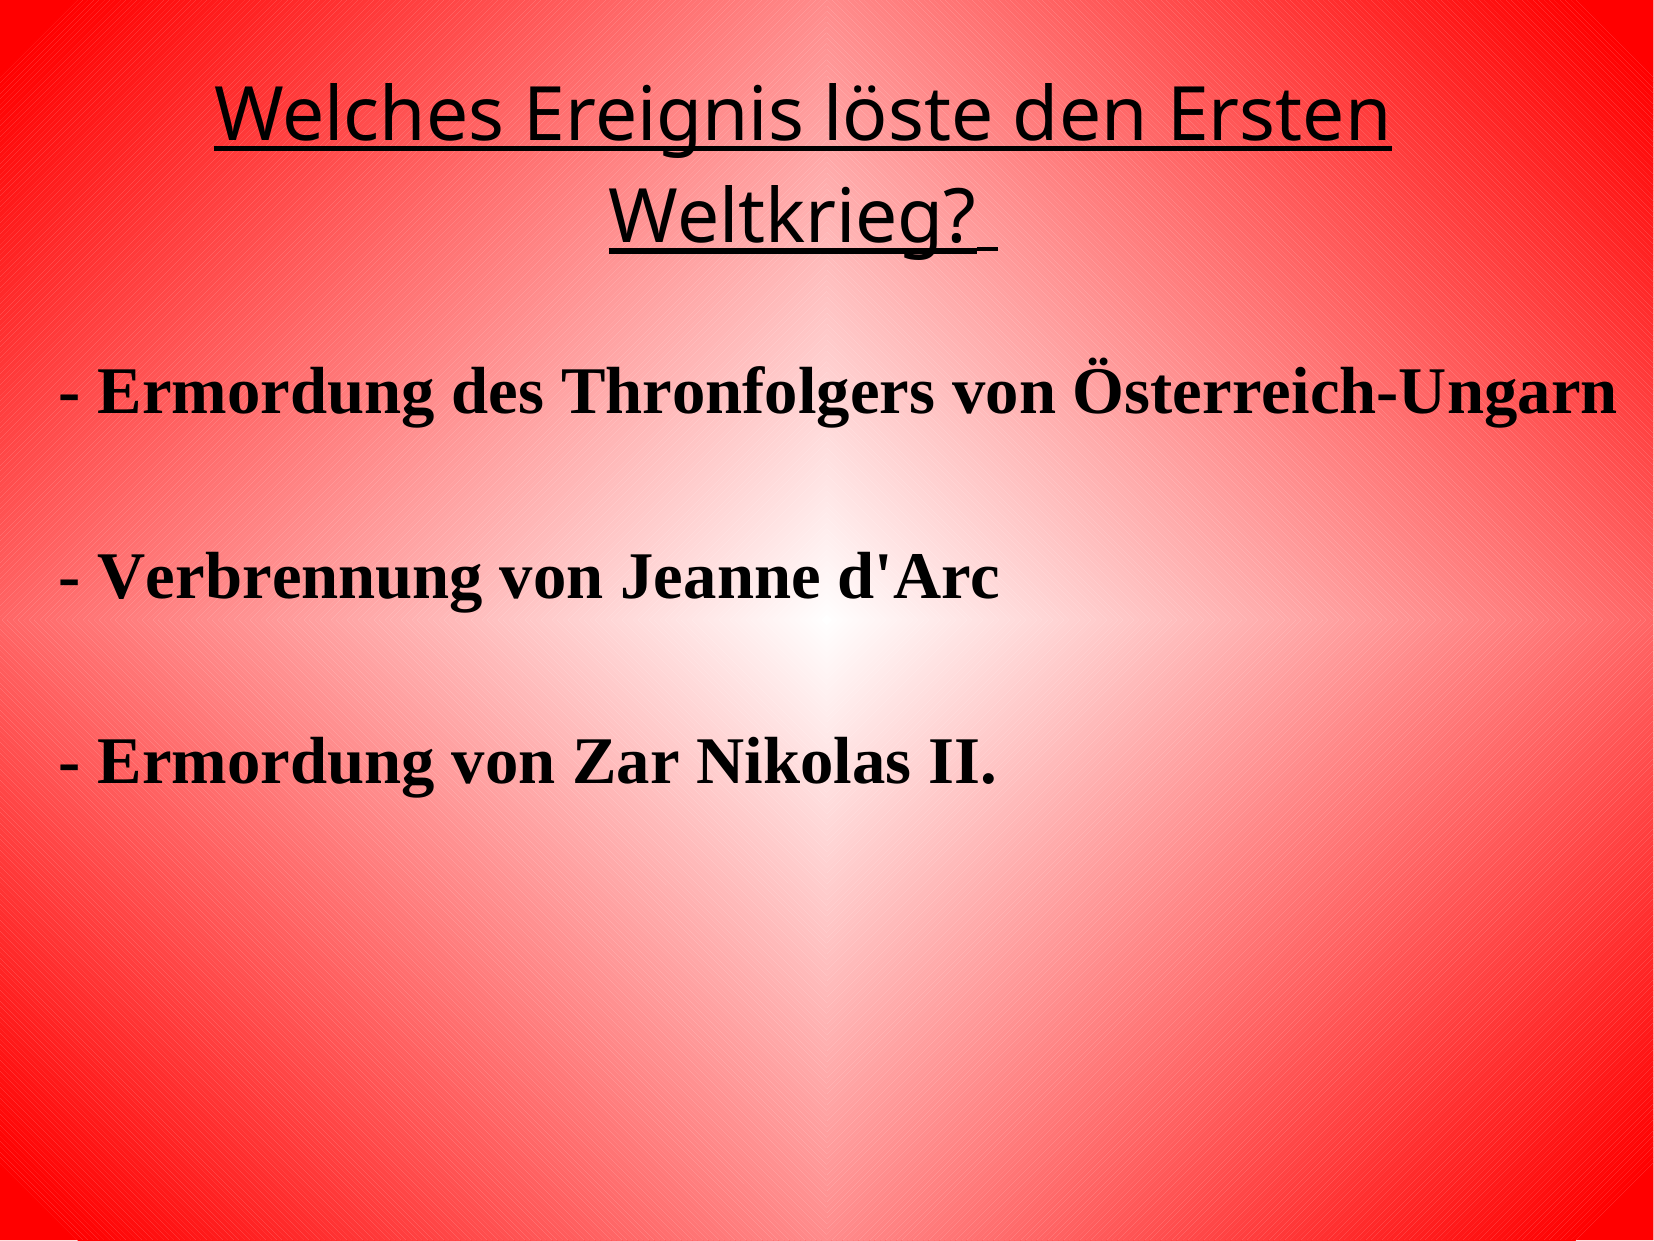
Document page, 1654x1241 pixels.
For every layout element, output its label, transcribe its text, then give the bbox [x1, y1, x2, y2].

text_box - Ermordung des Thronfolgers von Österreich-Ungarn - Verbrennung von Jeanne d'Arc - Ermordung von Zar Nikolas II. [59, 354, 1654, 798]
title Welches Ereignis löste den Ersten Weltkrieg? [59, 58, 1548, 266]
